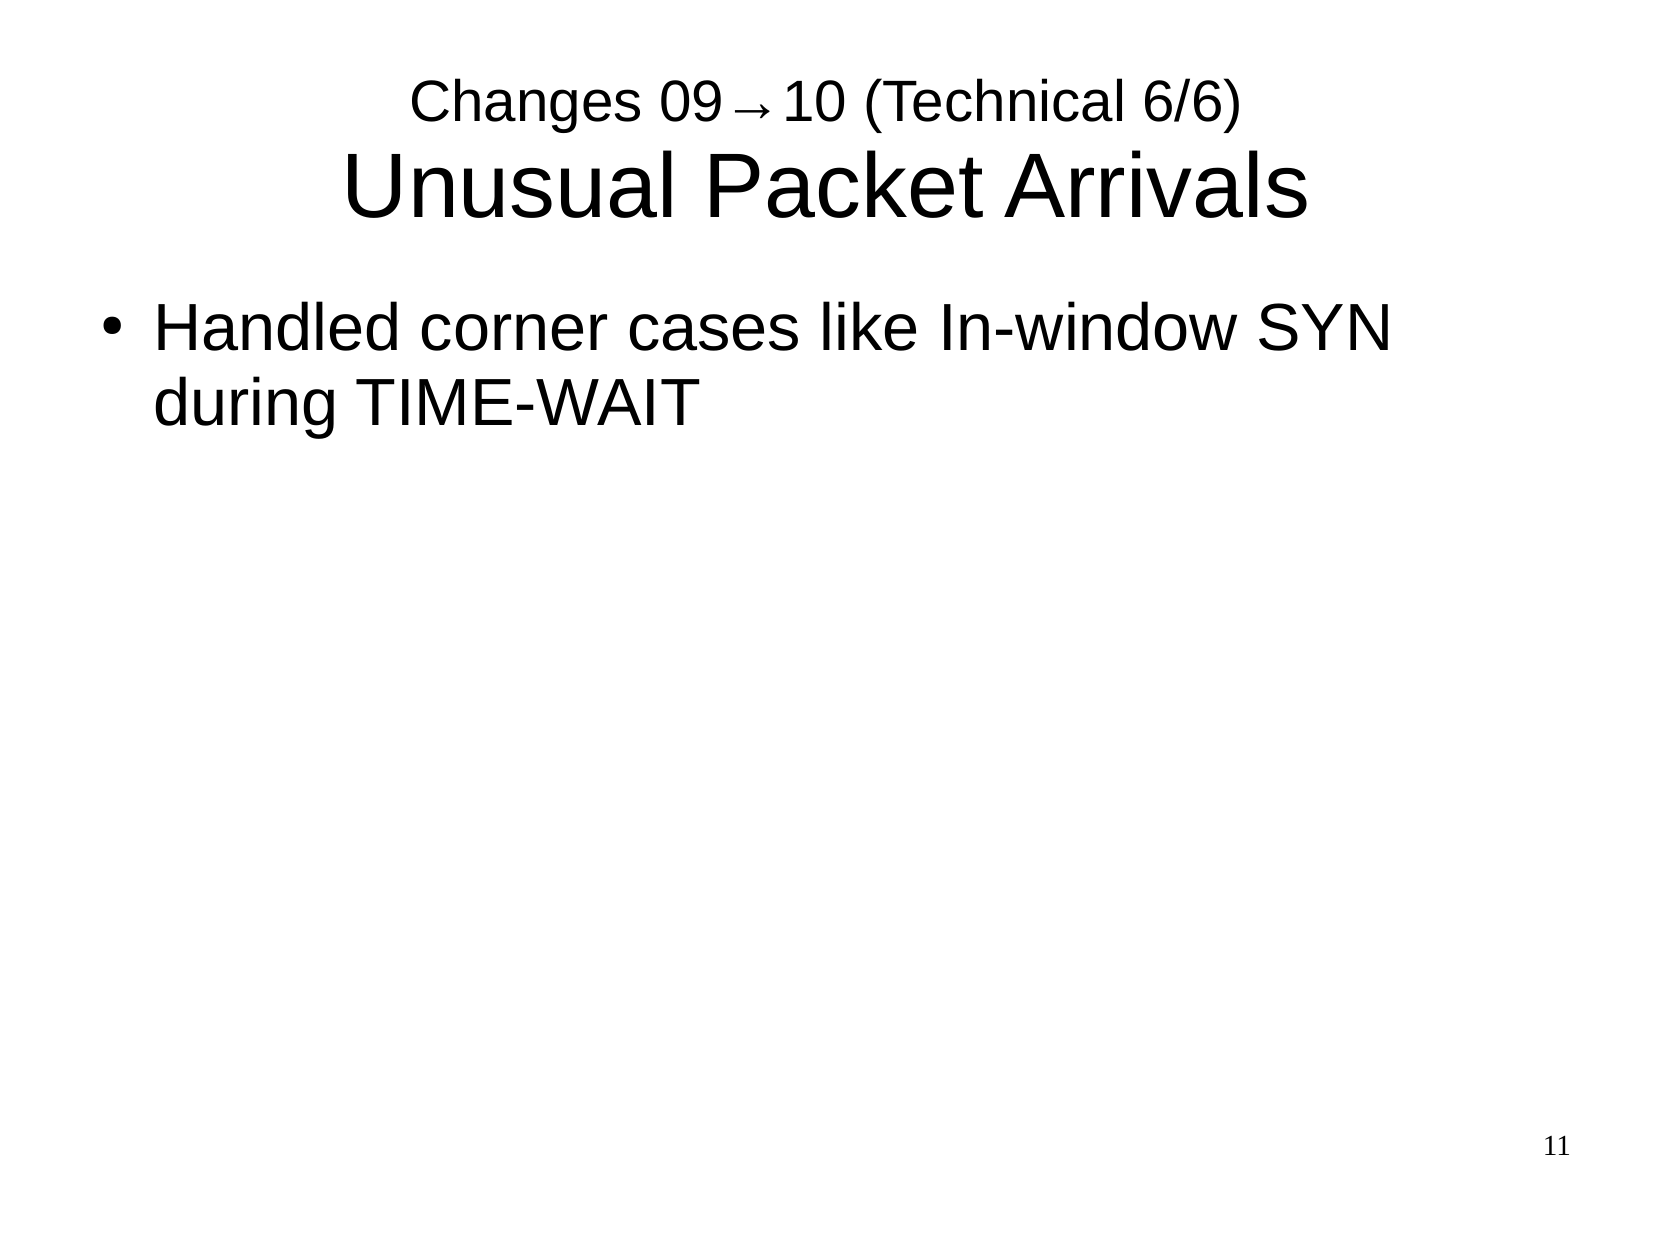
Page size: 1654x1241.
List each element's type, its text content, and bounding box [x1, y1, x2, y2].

list Handled corner cases like In-window SYN during TIME-WAIT [82, 290, 1571, 1010]
title Changes 09→10 (Technical 6/6) Unusual Packet Arrivals [82, 49, 1571, 257]
